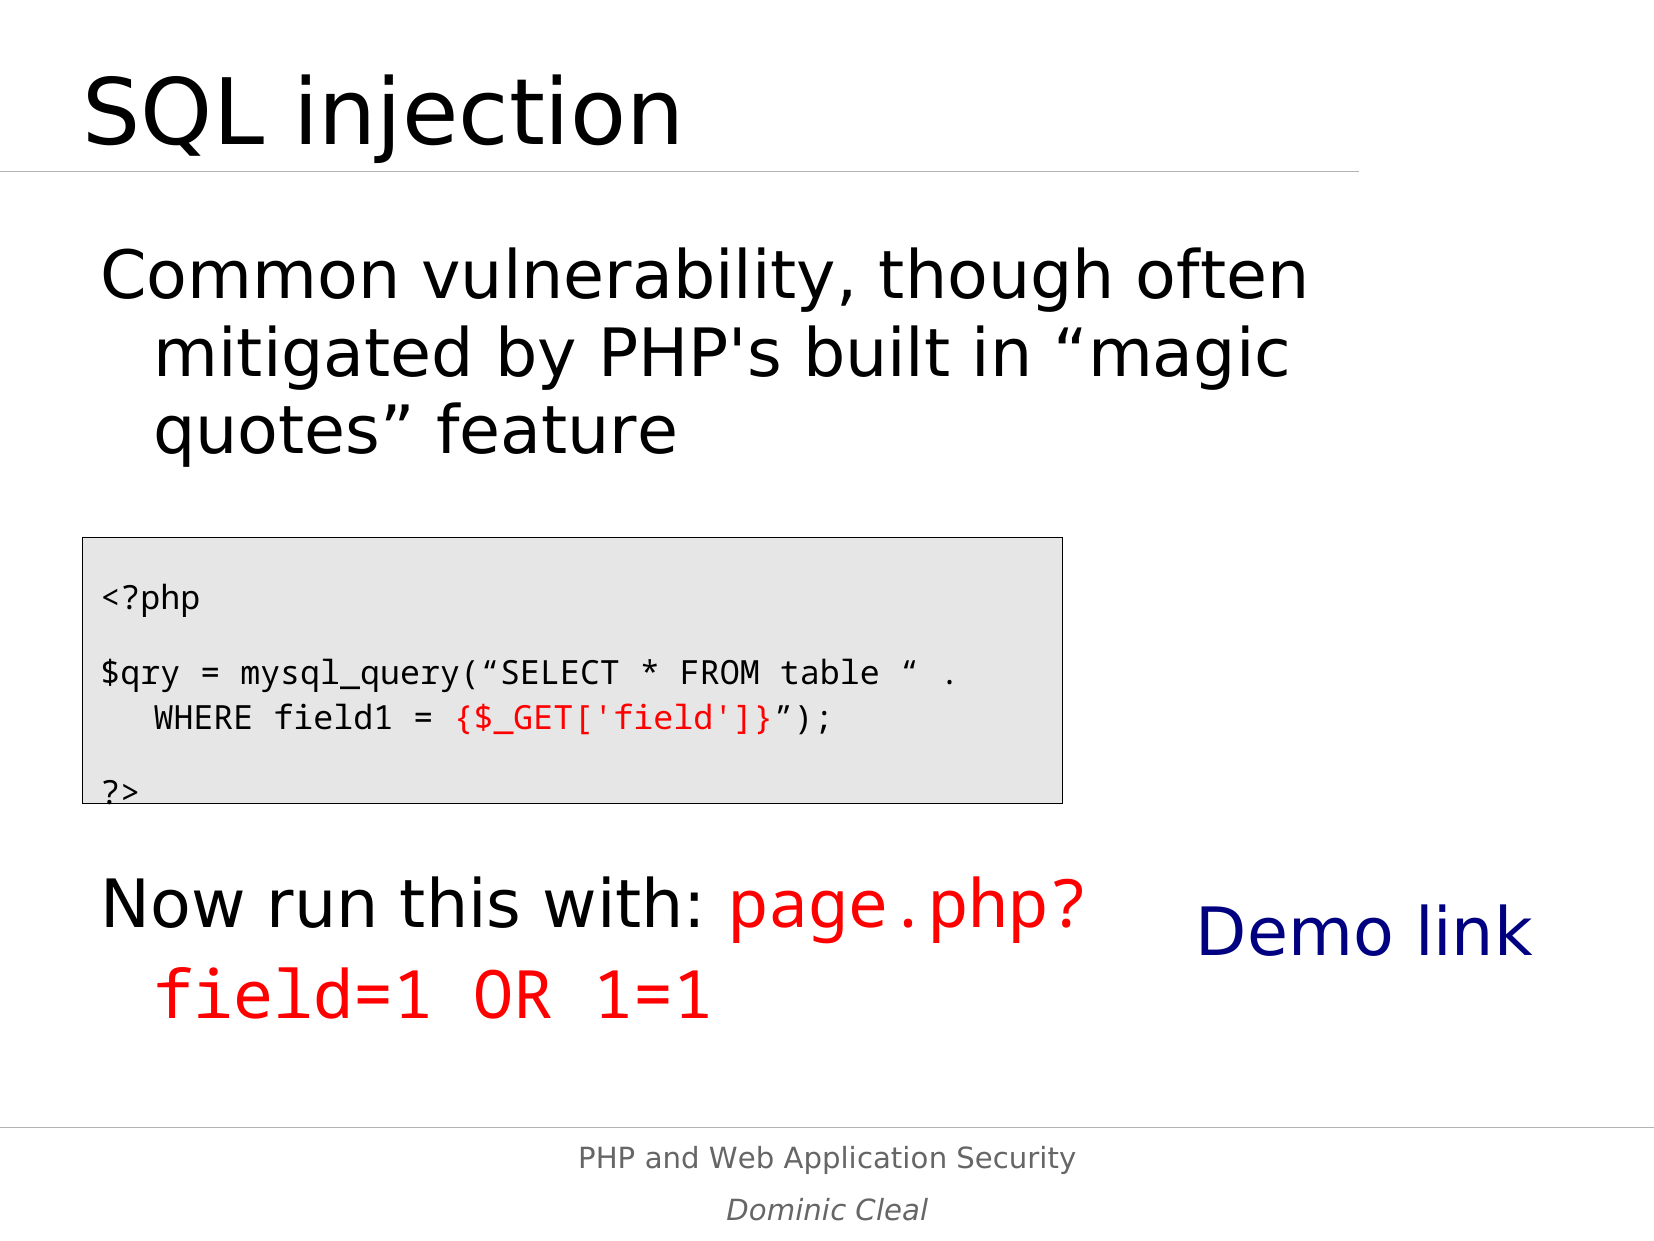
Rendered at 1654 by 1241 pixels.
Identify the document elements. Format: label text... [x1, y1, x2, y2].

list Now run this with: page.php?field=1 OR 1=1 [82, 856, 1152, 1080]
text_box Demo link [1181, 885, 1565, 979]
list Common vulnerability, though often mitigated by PHP's built in “magic quotes” feature <?php $qry = mysql_query(“SELECT * FROM table “ . WHERE field1 = {$_GET['field']}”); ?> [82, 236, 1571, 1094]
title SQL injection [82, 56, 1571, 170]
